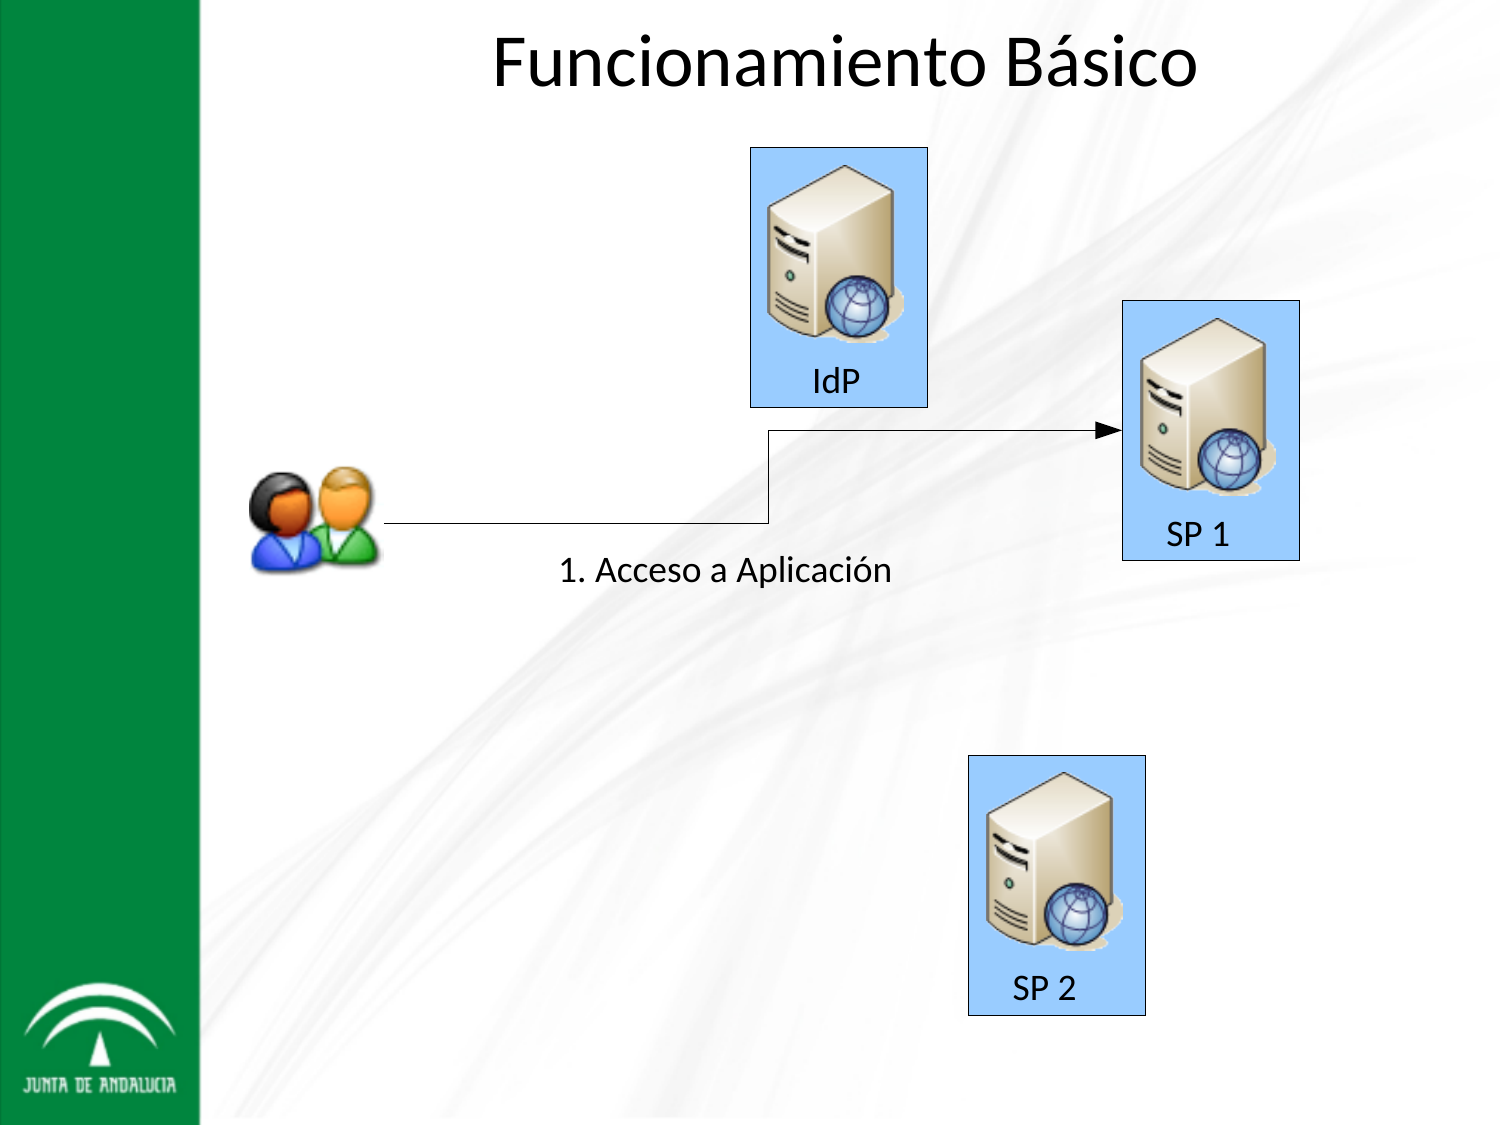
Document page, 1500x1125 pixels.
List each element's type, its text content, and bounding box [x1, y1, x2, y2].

picture [0, 0, 1500, 1125]
text_box SP 2 [998, 955, 1146, 1016]
text_box [1122, 300, 1300, 561]
text_box [968, 755, 1146, 1016]
text_box [750, 147, 928, 408]
text_box IdP [797, 348, 945, 409]
title Funcionamiento Básico [194, 24, 1497, 112]
text_box SP 1 [1151, 501, 1300, 562]
text_box 1. Acceso a Aplicación [543, 537, 992, 598]
